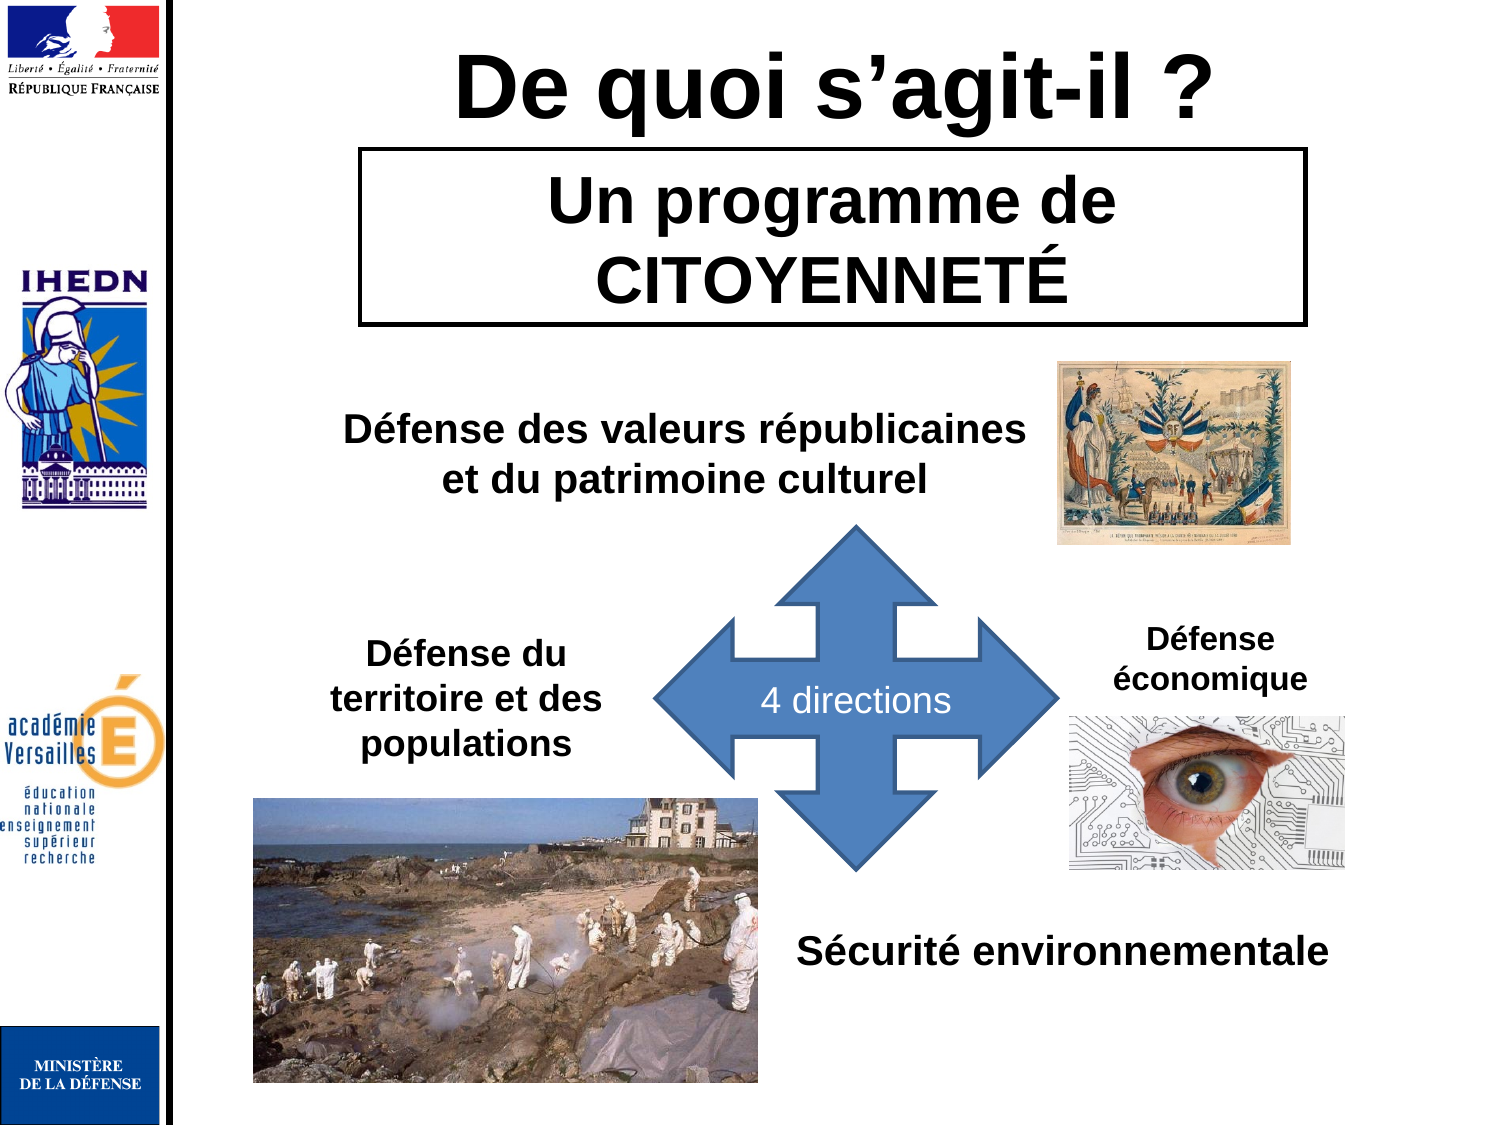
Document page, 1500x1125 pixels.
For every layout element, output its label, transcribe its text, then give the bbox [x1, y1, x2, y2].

text_box Défense économique [1092, 609, 1329, 705]
picture [0, 0, 166, 102]
text_box Défense du territoire et des populations [289, 621, 644, 773]
text_box De quoi s’agit-il ? [171, 18, 1500, 207]
picture [1057, 361, 1291, 545]
picture [0, 674, 166, 864]
picture [253, 798, 758, 1083]
picture [0, 264, 153, 513]
text_box Un programme de CITOYENNETÉ [360, 148, 1306, 325]
picture [0, 1026, 160, 1125]
text_box 4 directions [655, 527, 1058, 870]
text_box Sécurité environnementale [758, 916, 1377, 982]
text_box Défense des valeurs républicaines et du patrimoine culturel [312, 394, 1057, 511]
picture [1069, 716, 1345, 870]
